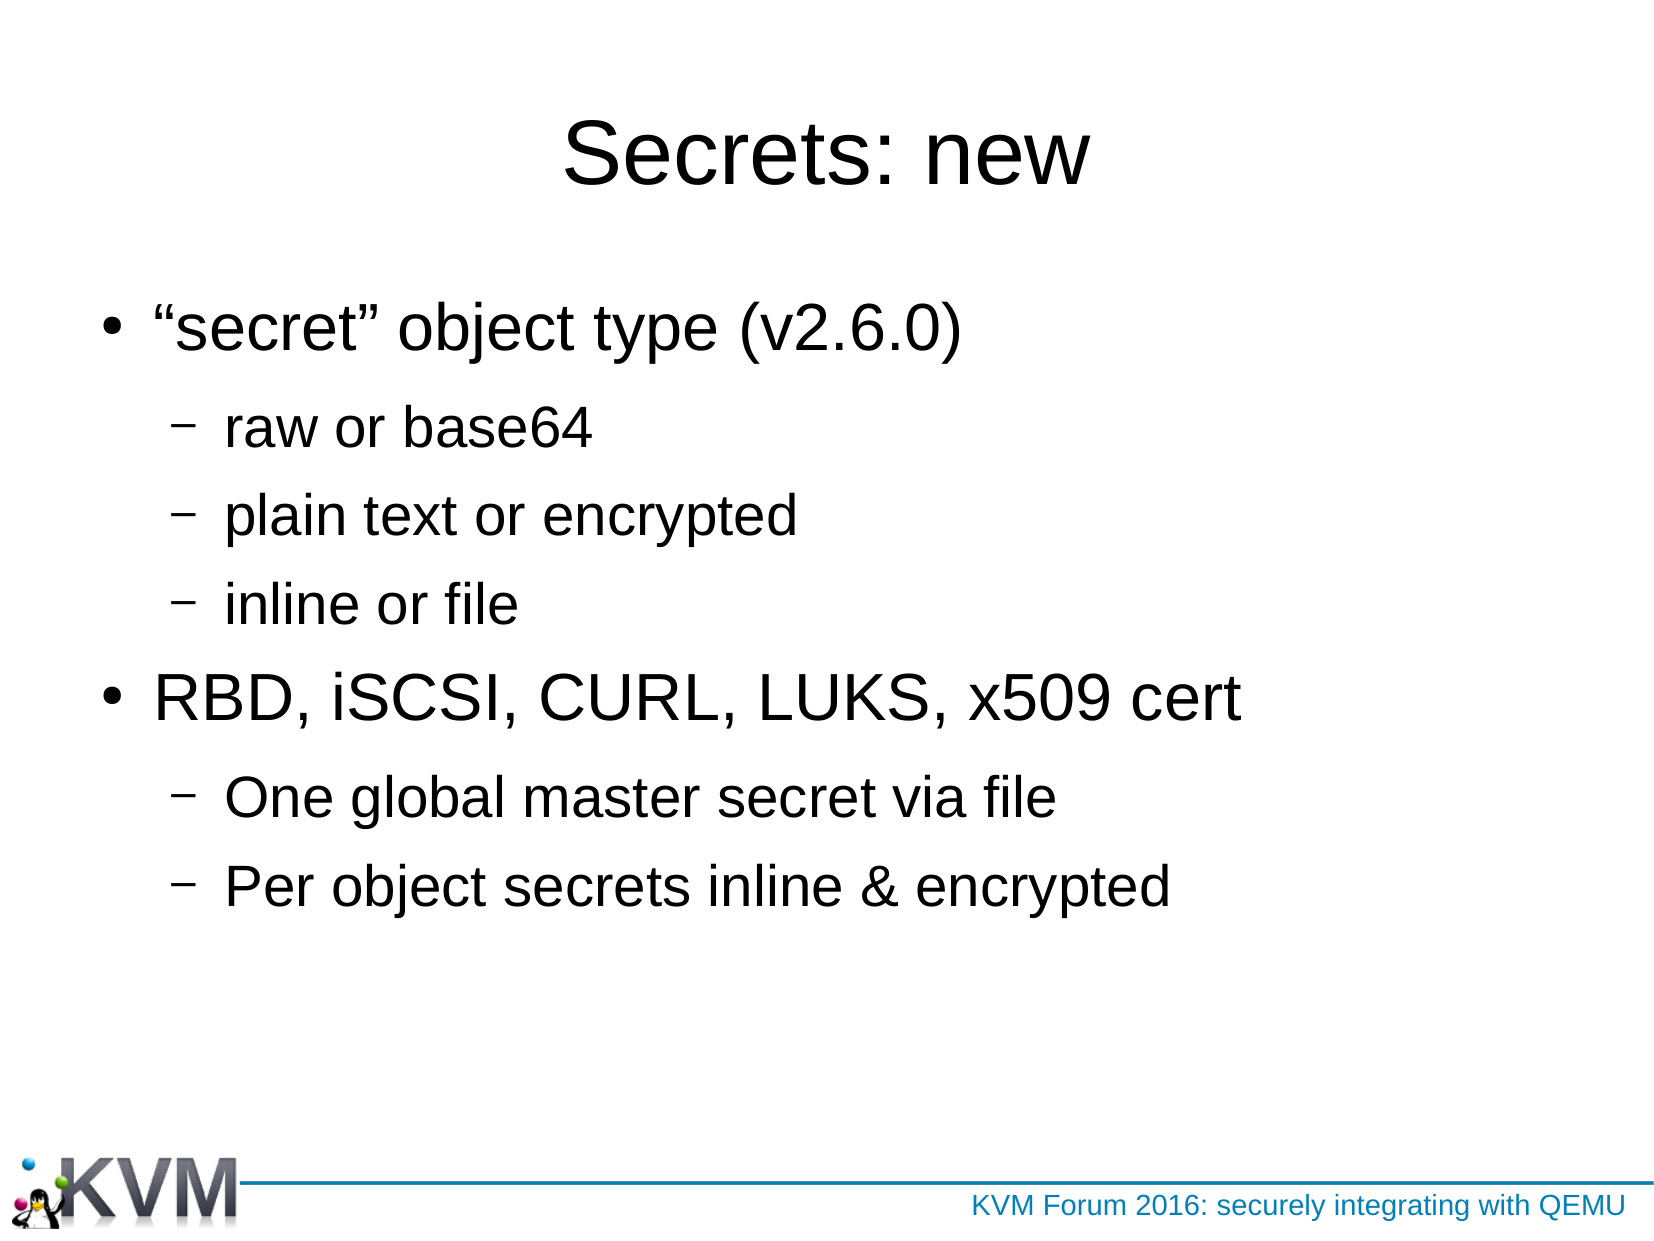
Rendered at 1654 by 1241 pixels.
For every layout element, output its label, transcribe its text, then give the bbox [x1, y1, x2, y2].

picture [11, 1157, 1654, 1229]
list “secret” object type (v2.6.0) raw or base64 plain text or encrypted inline or file RBD, iSCSI, CURL, LUKS, x509 cert One global master secret via file Per object secrets inline & encrypted [82, 290, 1571, 1010]
title Secrets: new [82, 49, 1571, 257]
